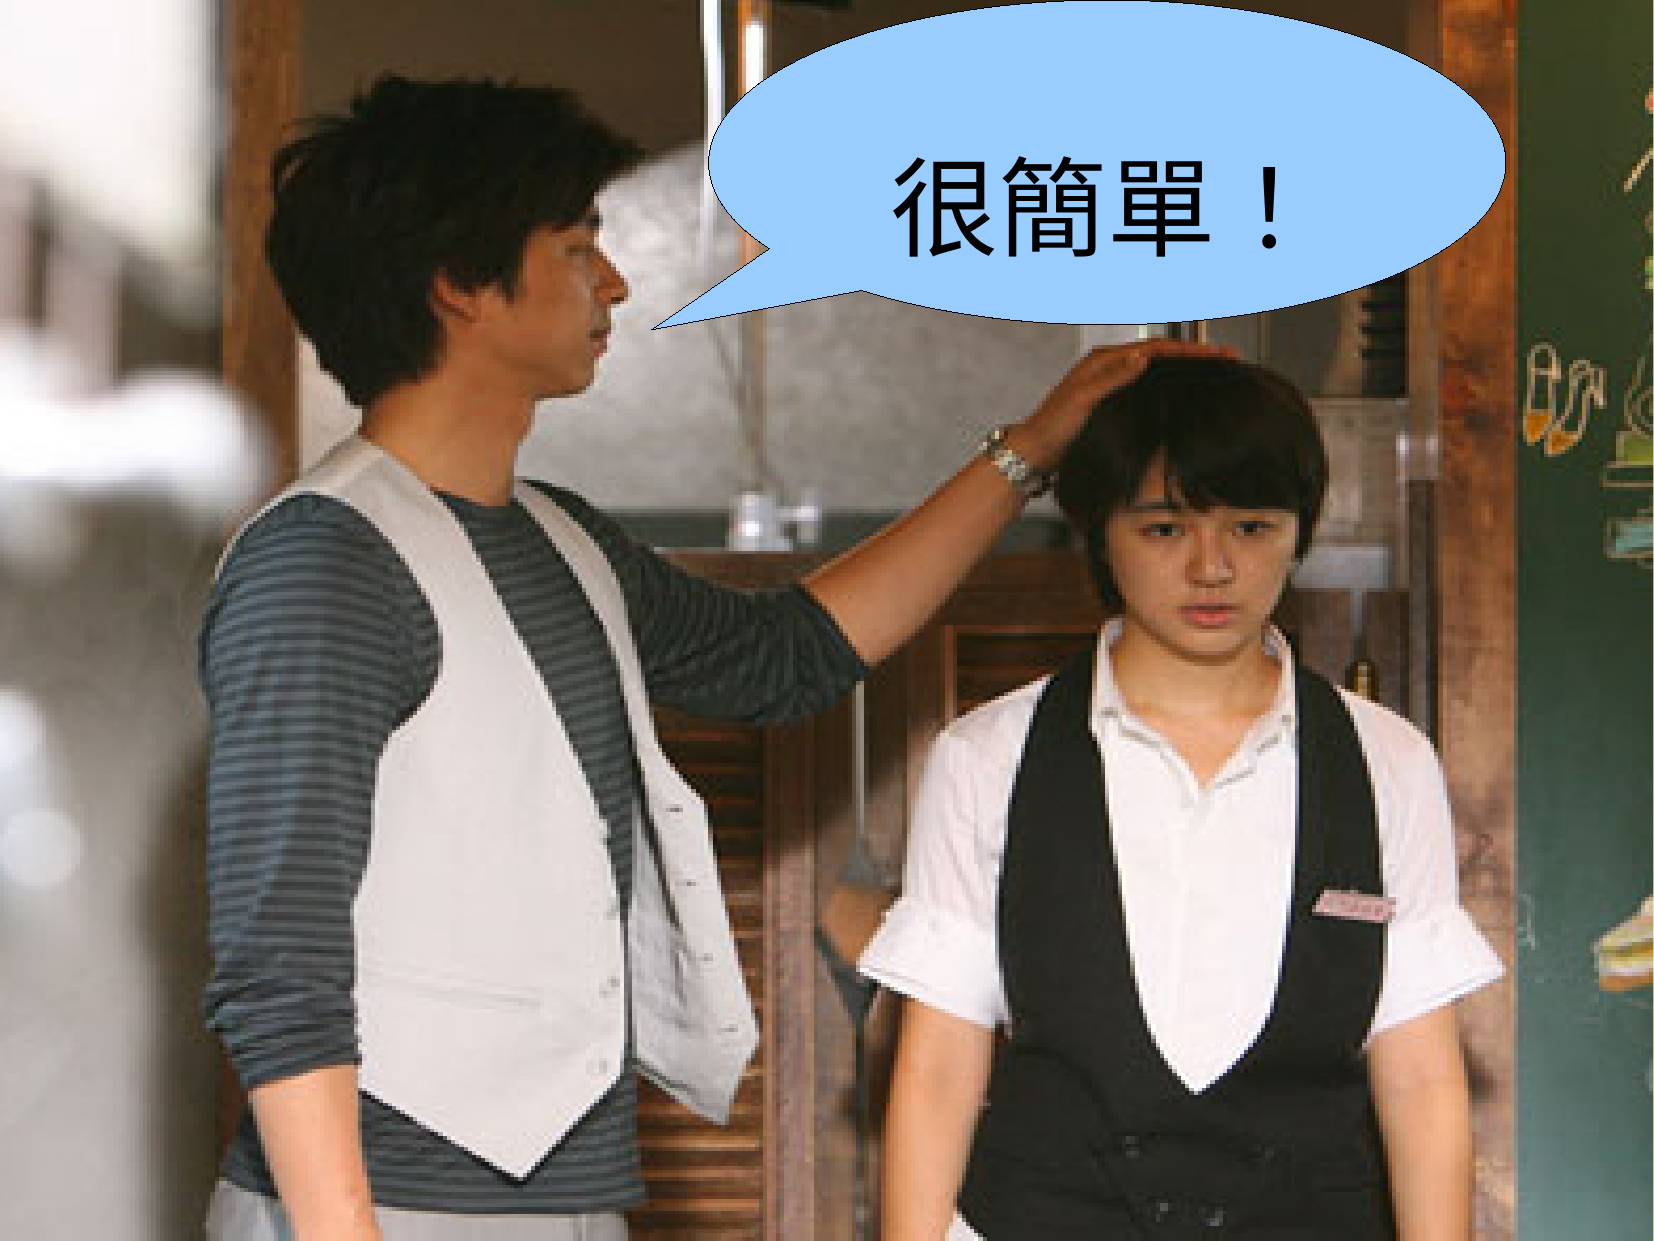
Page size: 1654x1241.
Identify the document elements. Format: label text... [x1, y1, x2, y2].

picture [0, 0, 1654, 1241]
text_box 很簡單！ [651, 0, 1506, 330]
